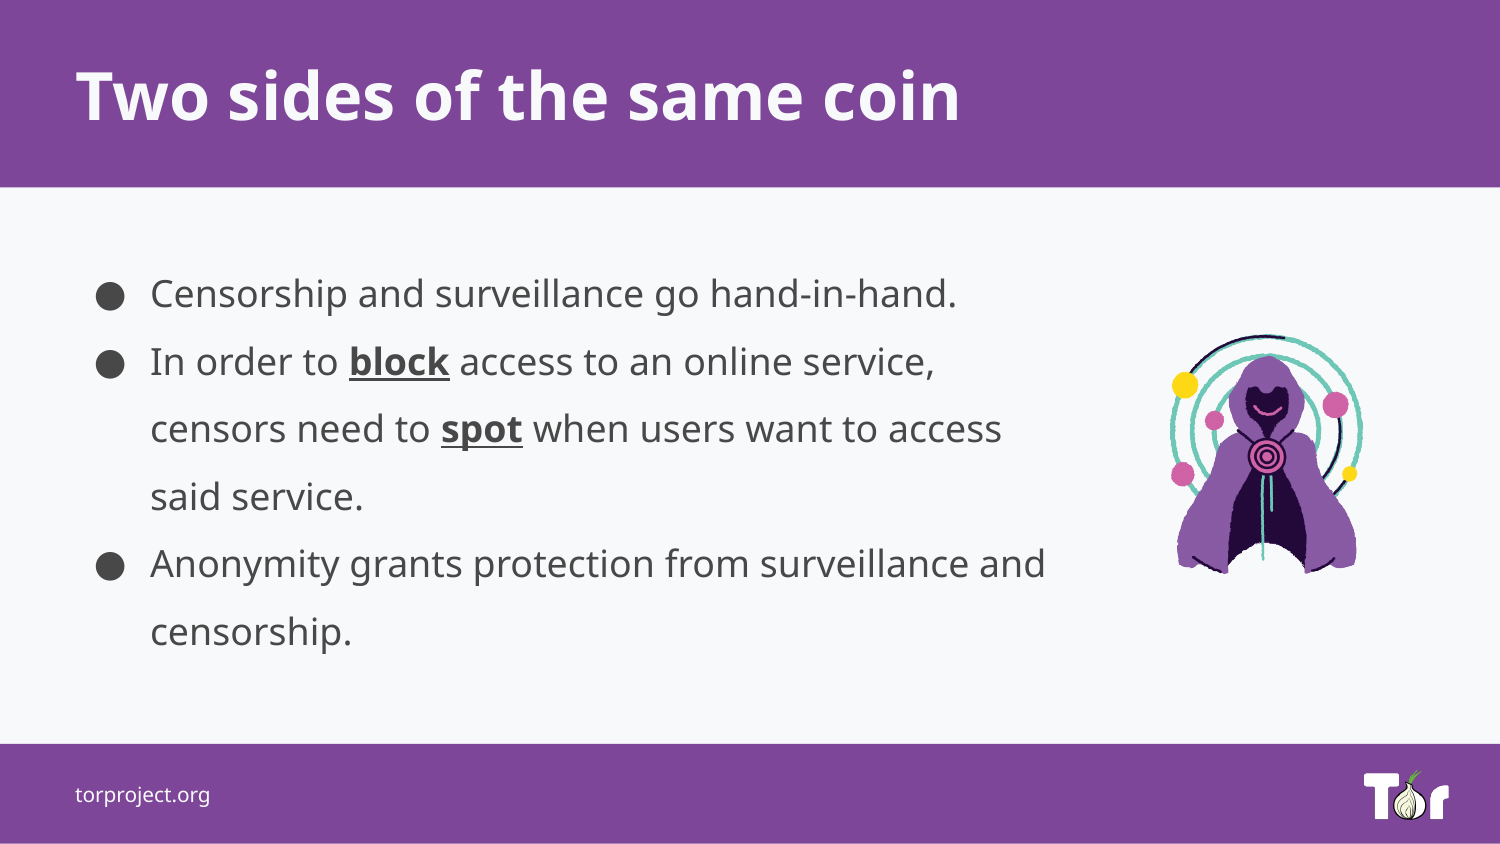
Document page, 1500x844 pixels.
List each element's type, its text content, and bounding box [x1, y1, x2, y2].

picture [1364, 768, 1449, 820]
picture [1074, 300, 1475, 601]
list Censorship and surveillance go hand-in-hand. In order to block access to an online service, censors need to spot when users want to access said service. Anonymity grants protection from surveillance and censorship. [75, 187, 1050, 713]
title Two sides of the same coin [75, 46, 1436, 141]
